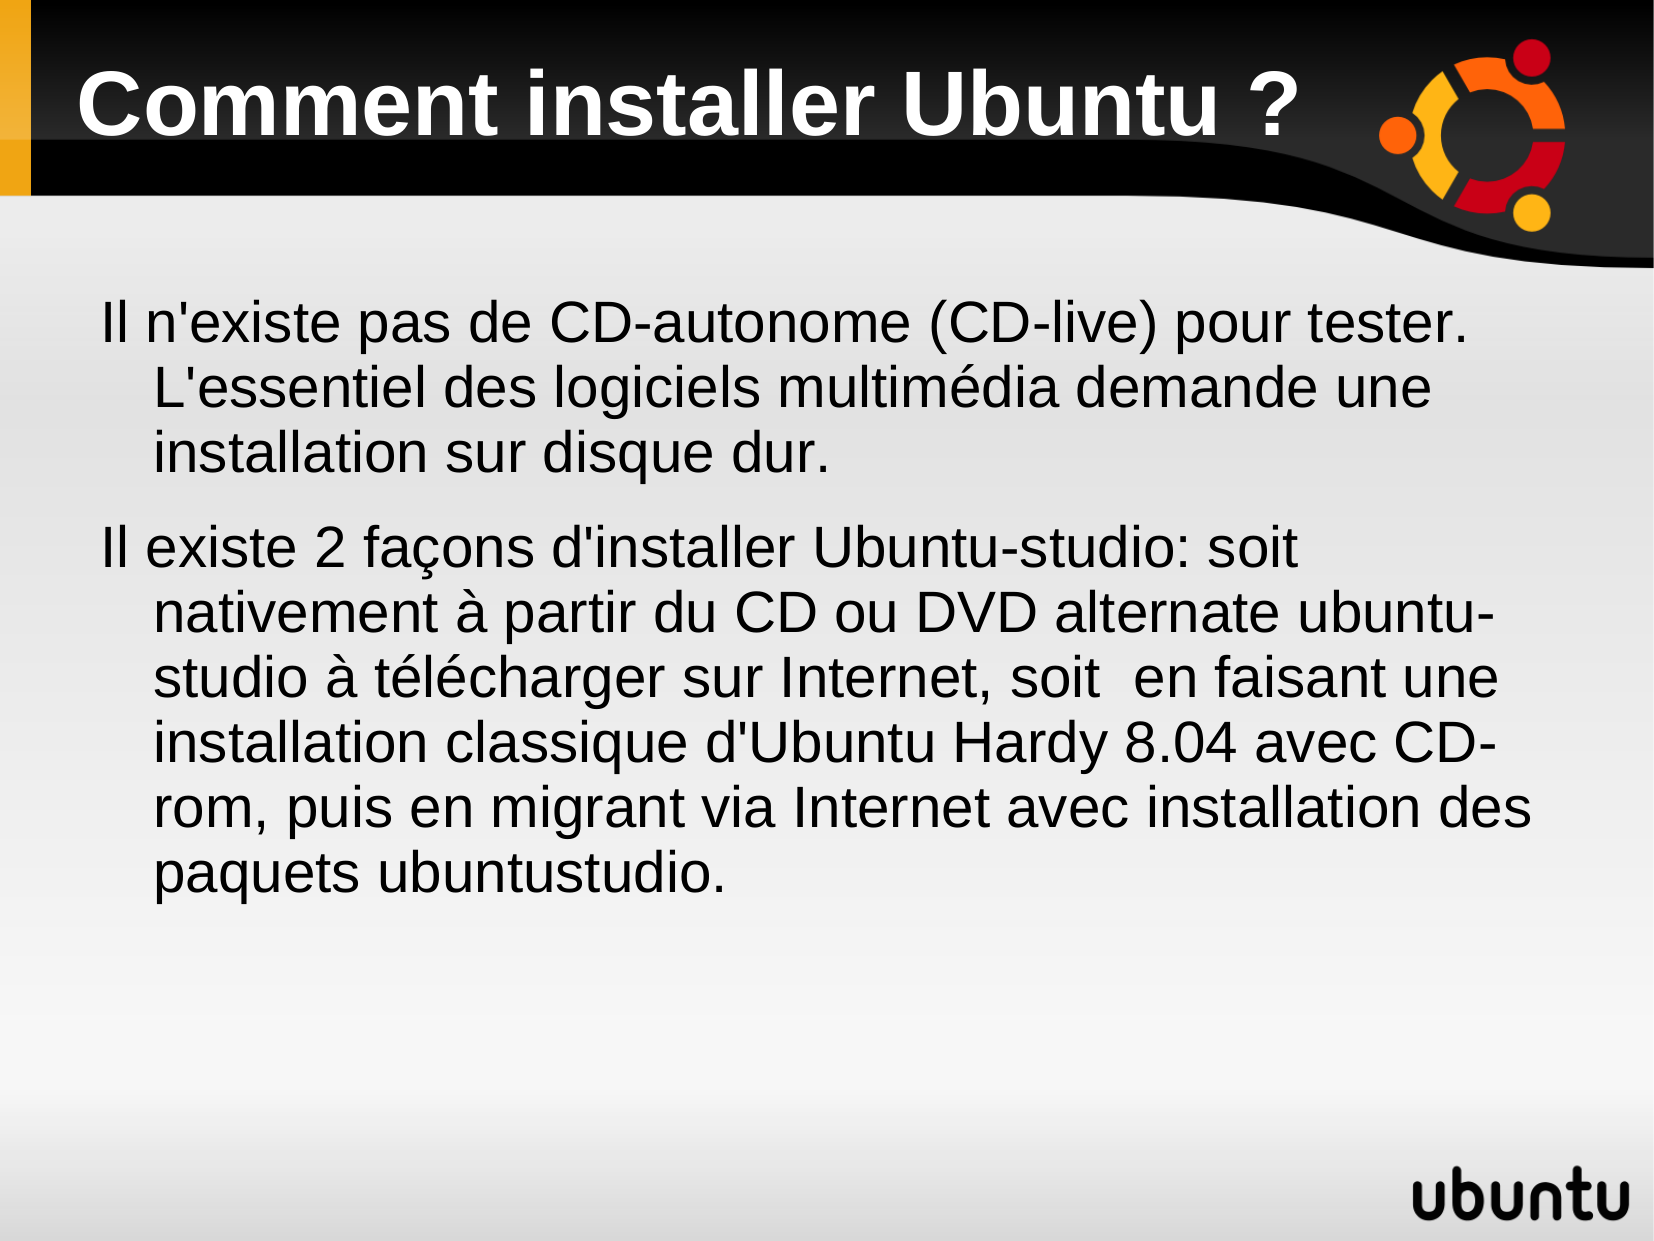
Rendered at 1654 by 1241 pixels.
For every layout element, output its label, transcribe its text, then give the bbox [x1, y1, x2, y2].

list Il n'existe pas de CD-autonome (CD-live) pour tester. L'essentiel des logiciels multimédia demande une installation sur disque dur. Il existe 2 façons d'installer Ubuntu-studio: soit nativement à partir du CD ou DVD alternate ubuntu-studio à télécharger sur Internet, soit en faisant une installation classique d'Ubuntu Hardy 8.04 avec CD-rom, puis en migrant via Internet avec installation des paquets ubuntustudio. [82, 290, 1571, 1094]
title Comment installer Ubuntu ? [76, 7, 1565, 200]
picture [0, 0, 1654, 1241]
